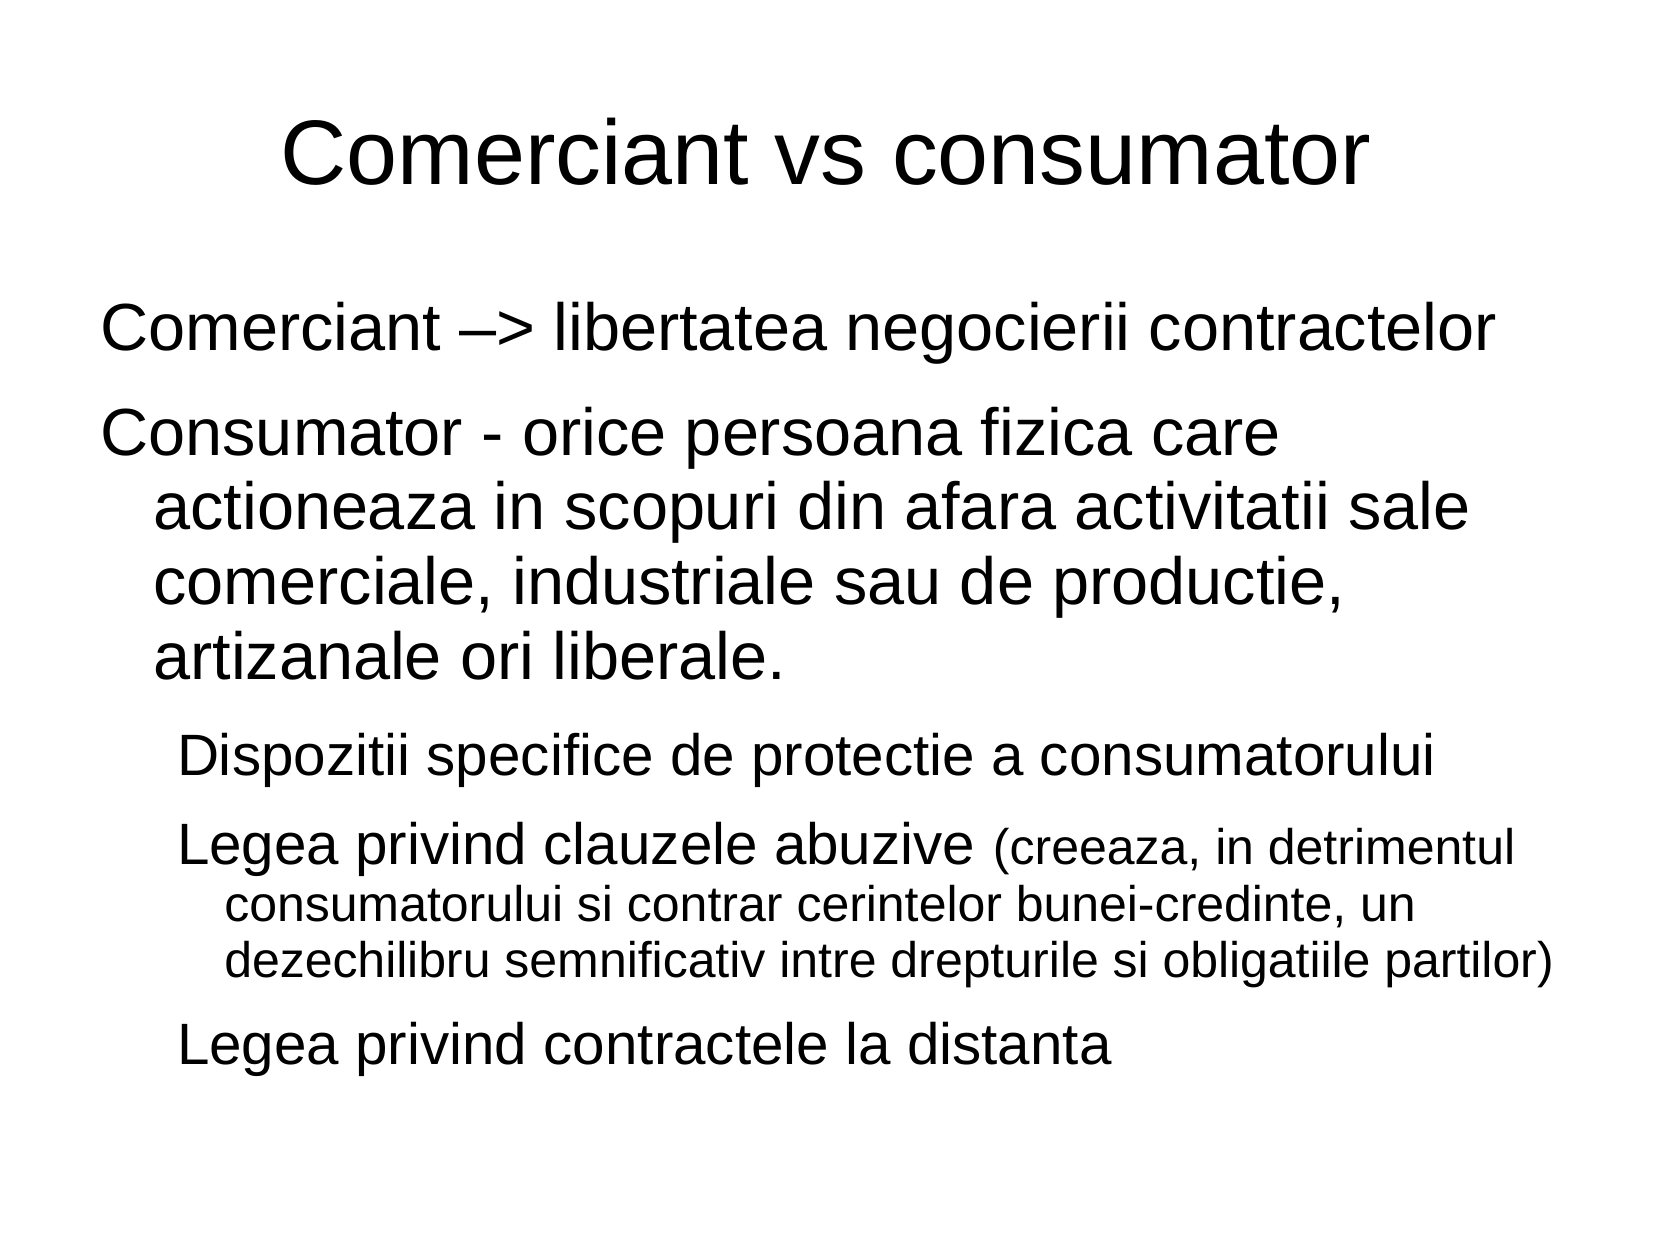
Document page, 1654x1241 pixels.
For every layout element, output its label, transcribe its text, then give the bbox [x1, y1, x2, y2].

title Comerciant vs consumator [82, 49, 1571, 257]
list Comerciant –> libertatea negocierii contractelor Consumator - orice persoana fizica care actioneaza in scopuri din afara activitatii sale comerciale, industriale sau de productie, artizanale ori liberale. Dispozitii specifice de protectie a consumatorului Legea privind clauzele abuzive (creeaza, in detrimentul consumatorului si contrar cerintelor bunei-credinte, un dezechilibru semnificativ intre drepturile si obligatiile partilor) Legea privind contractele la distanta [82, 290, 1571, 1109]
